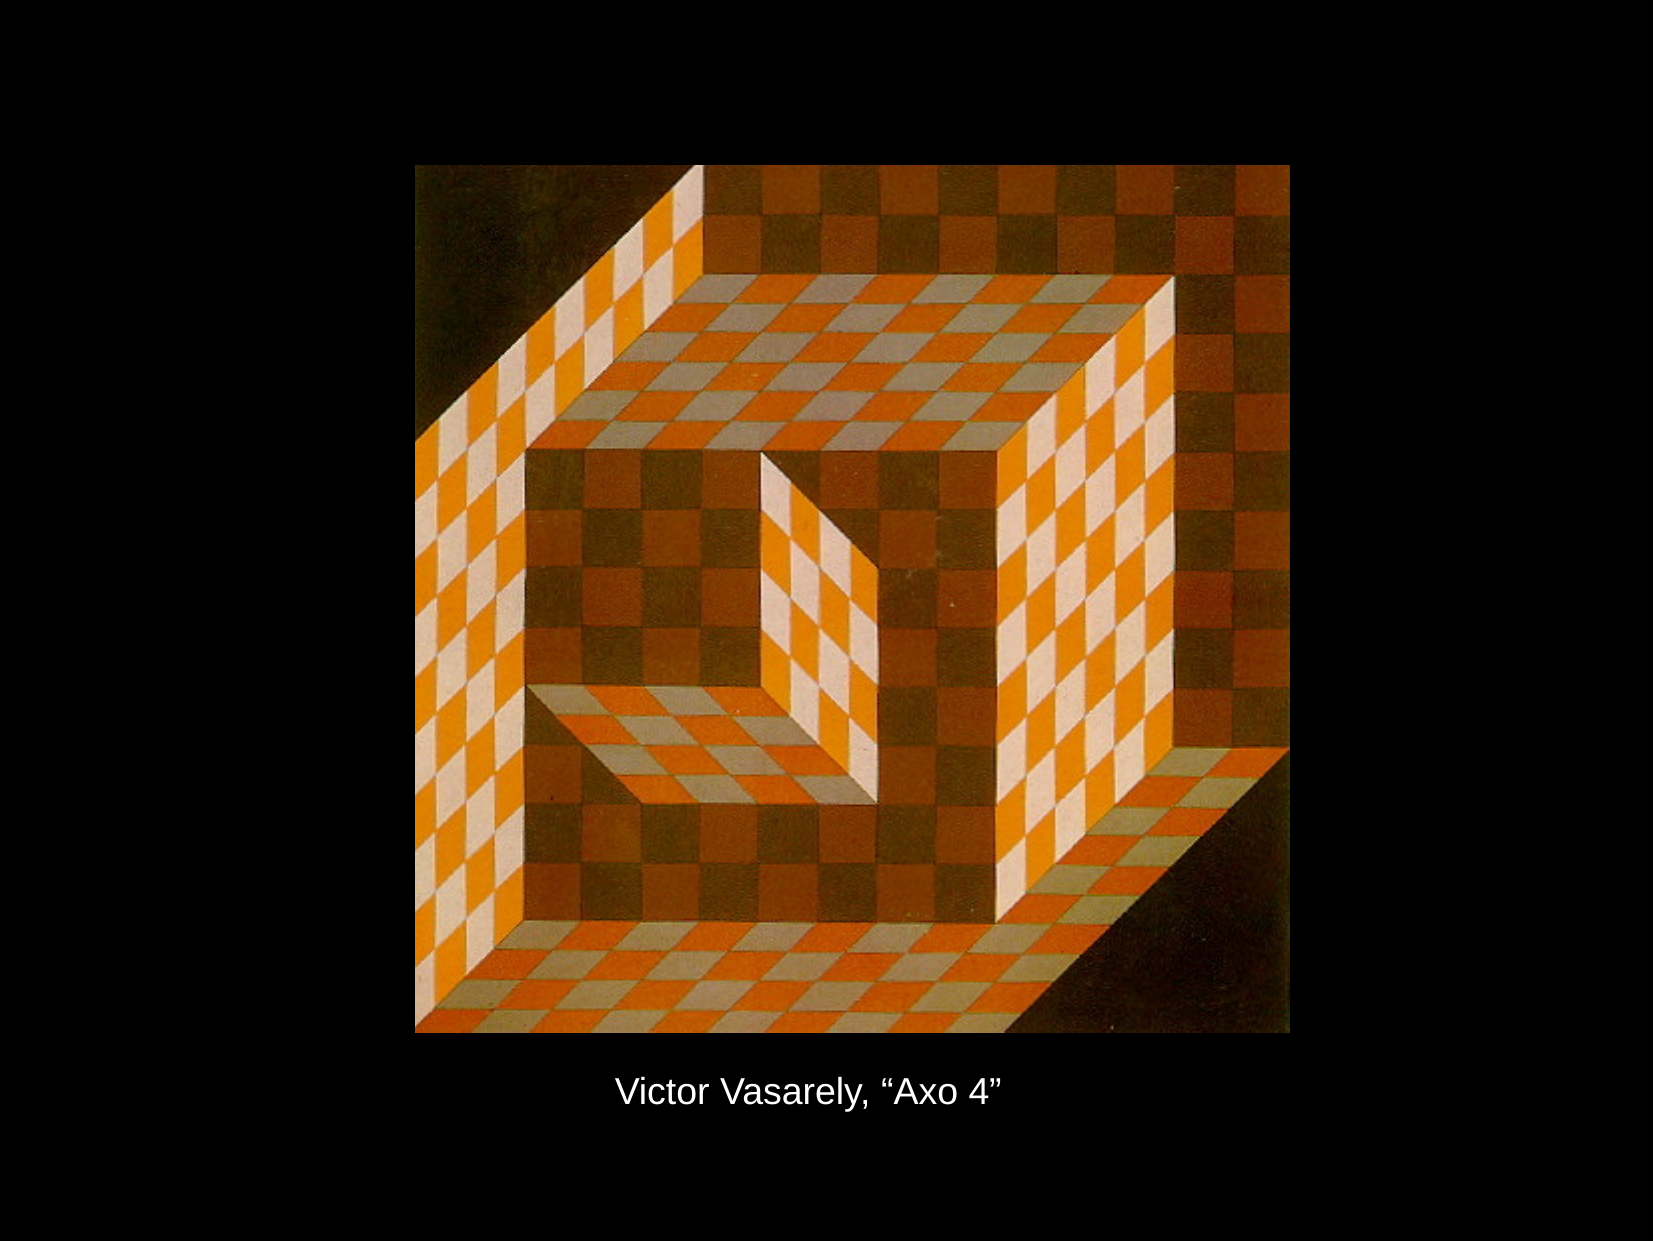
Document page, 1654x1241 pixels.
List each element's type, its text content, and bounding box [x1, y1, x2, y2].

text_box Victor Vasarely, “Axo 4” [600, 1063, 1388, 1126]
picture [415, 165, 1290, 1033]
